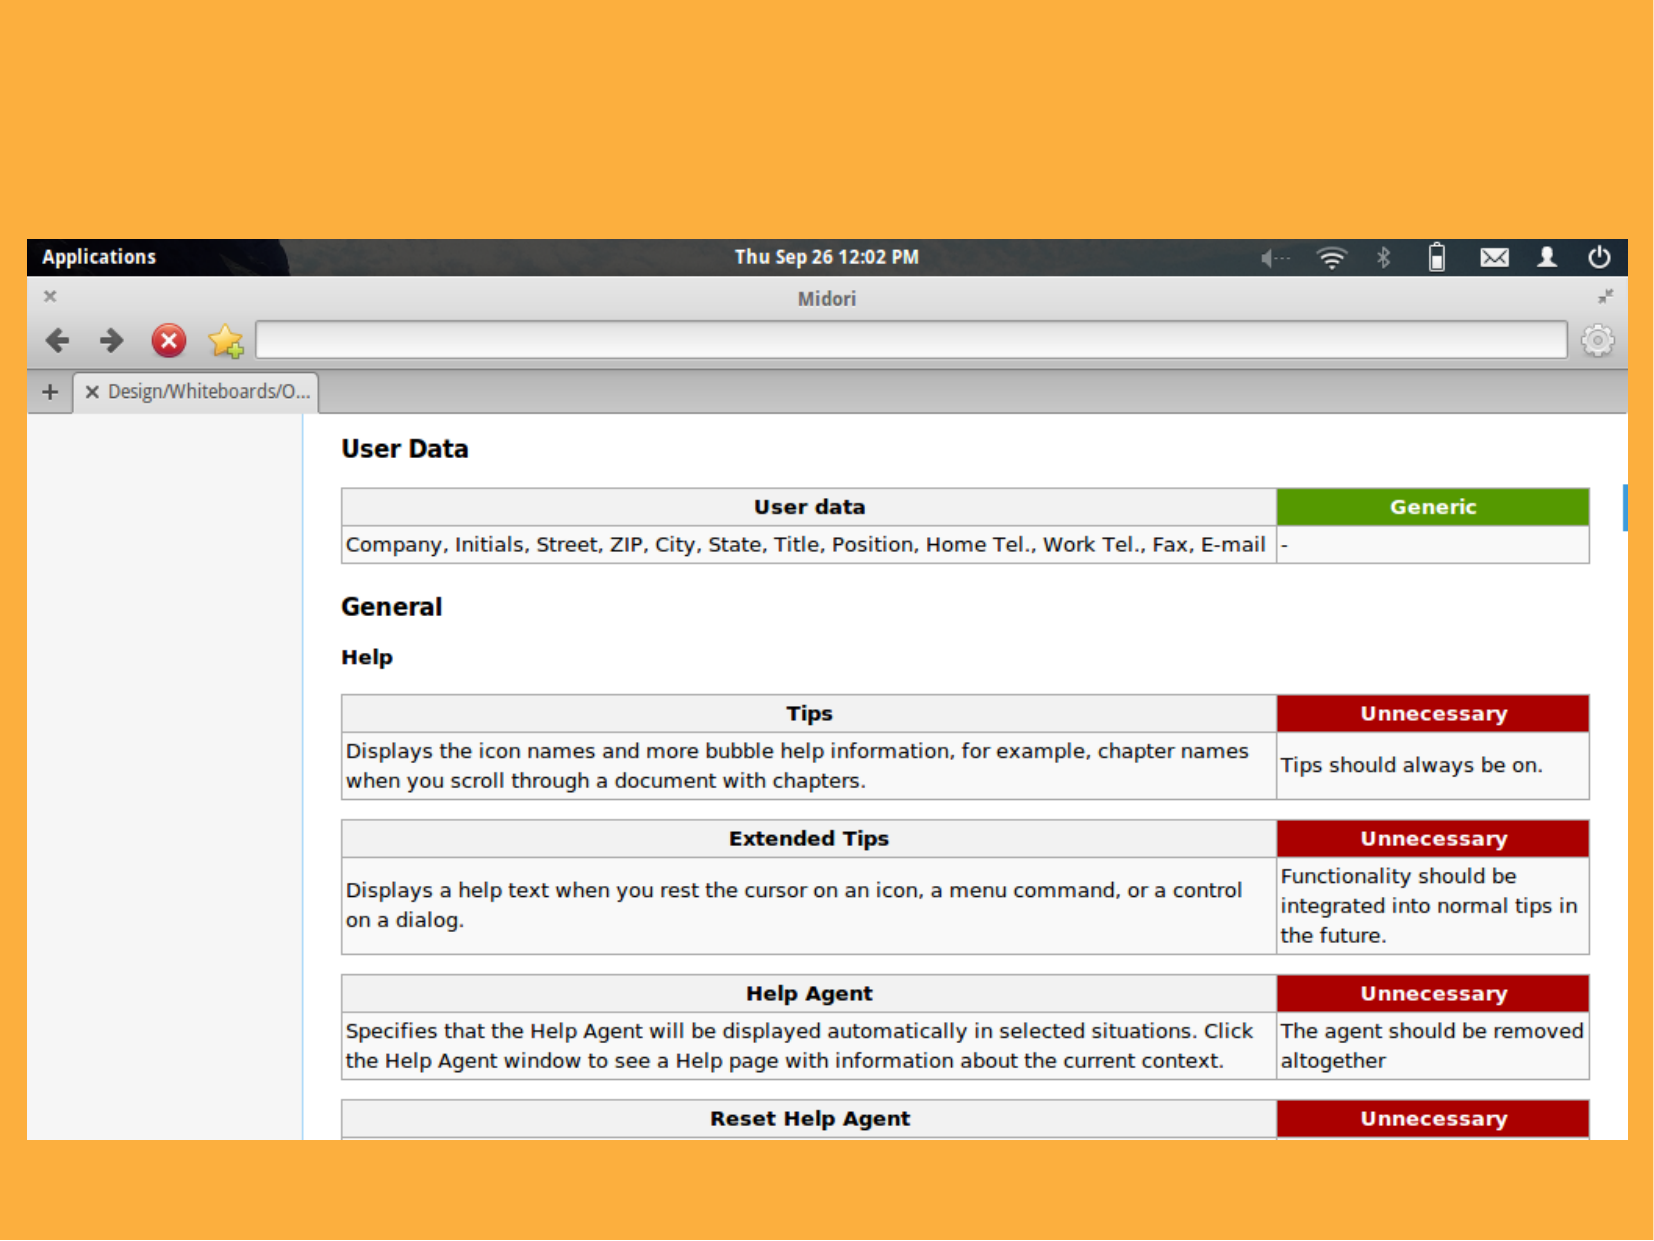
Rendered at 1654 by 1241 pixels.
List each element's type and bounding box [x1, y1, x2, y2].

picture [27, 239, 1628, 1140]
